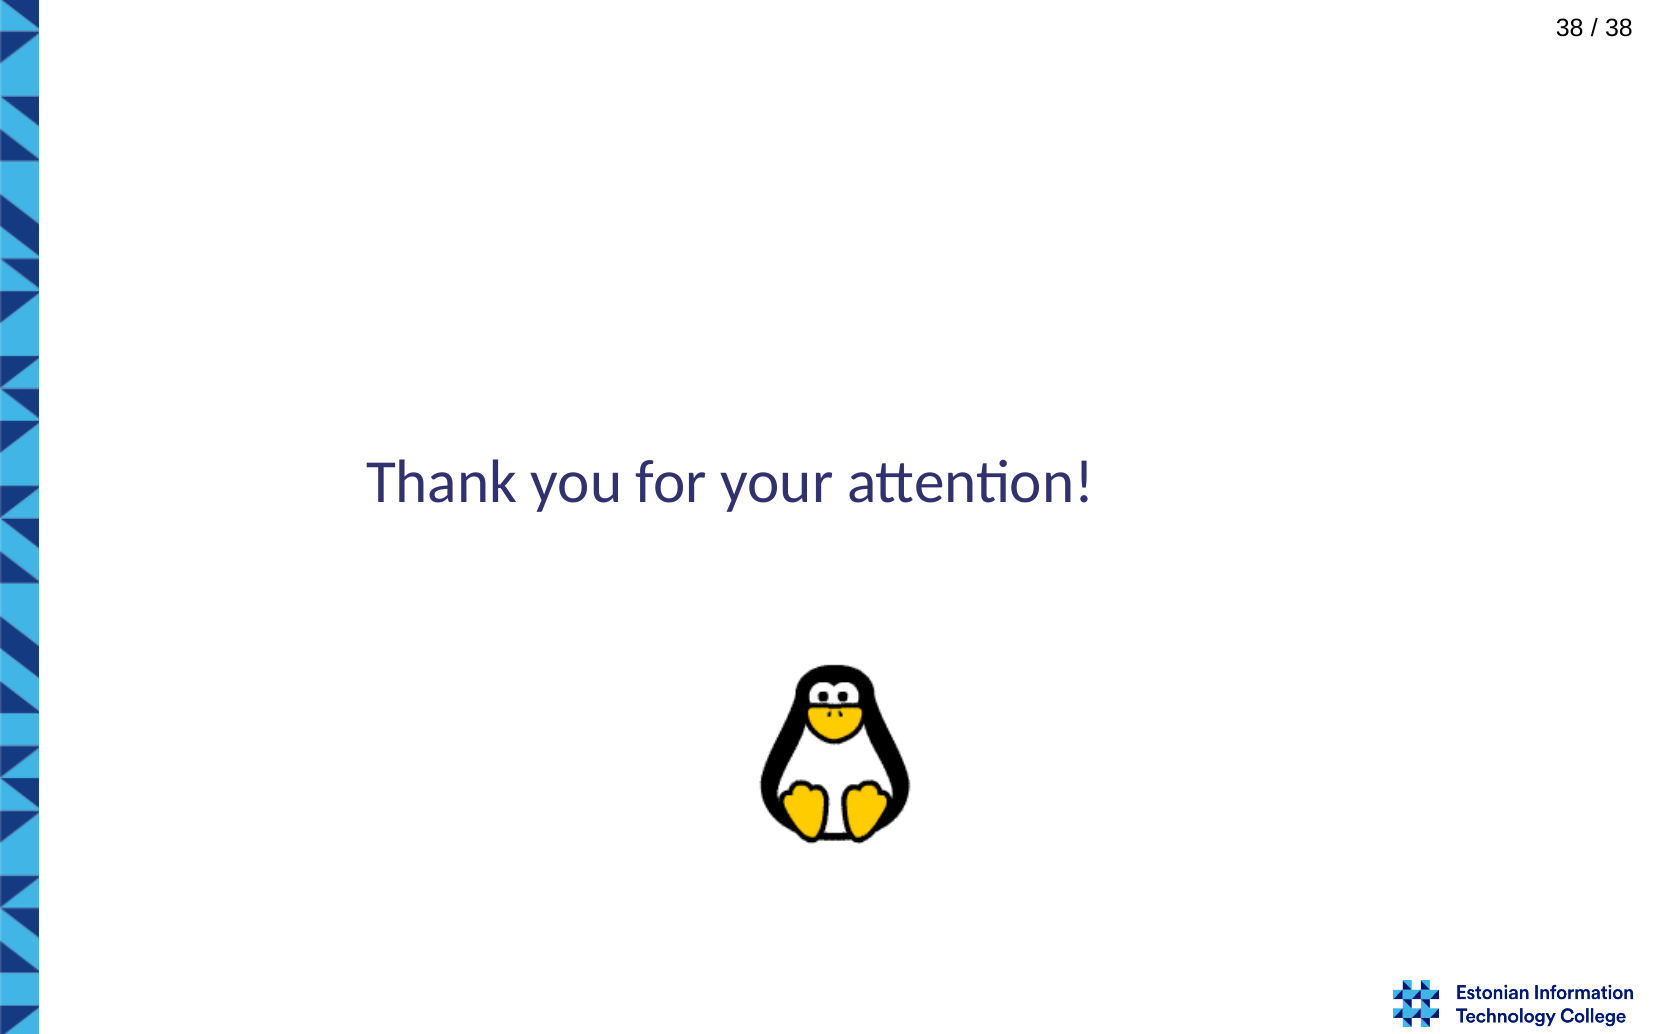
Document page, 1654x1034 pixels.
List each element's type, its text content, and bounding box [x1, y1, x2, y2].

picture [1393, 980, 1633, 1027]
title Thank you for your attention! [366, 415, 1276, 559]
picture [708, 612, 959, 863]
